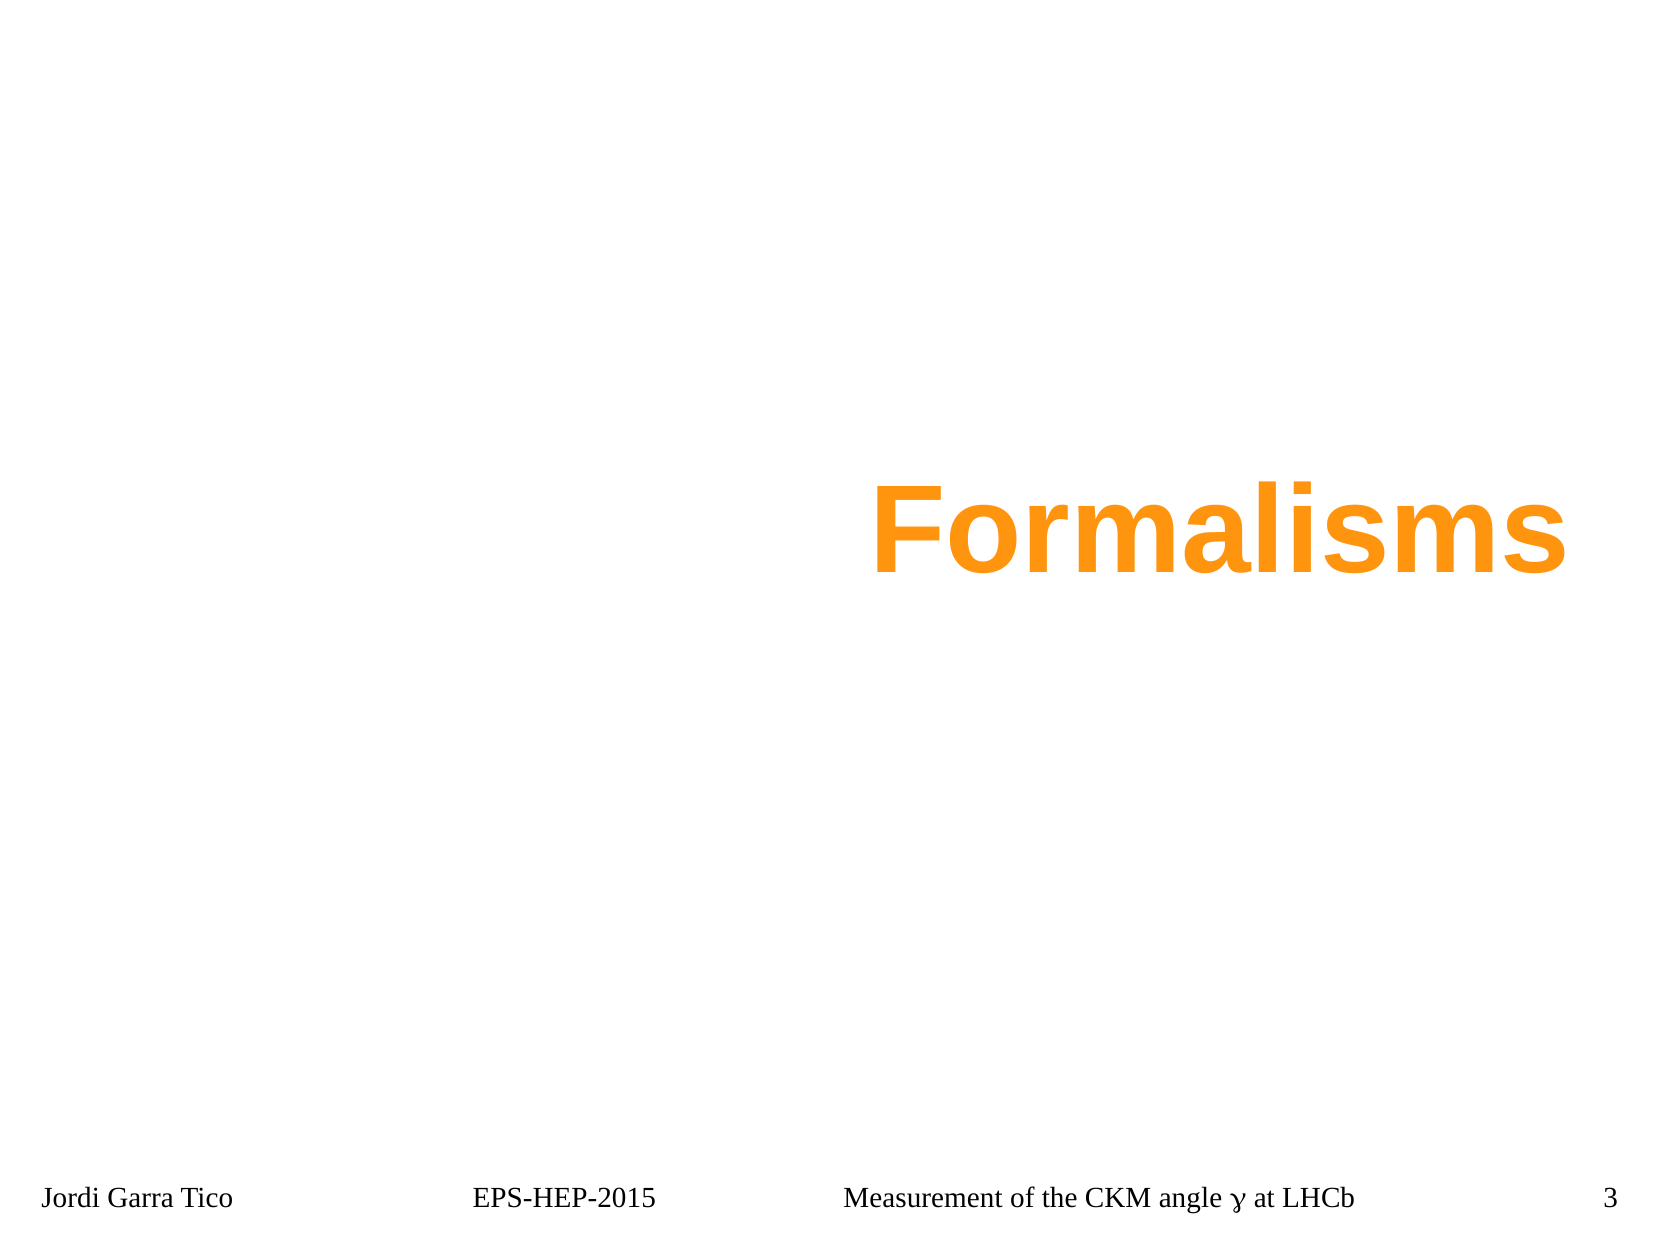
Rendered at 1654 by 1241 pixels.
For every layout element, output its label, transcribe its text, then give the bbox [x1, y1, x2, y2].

subtitle Formalisms [82, 49, 1571, 1010]
